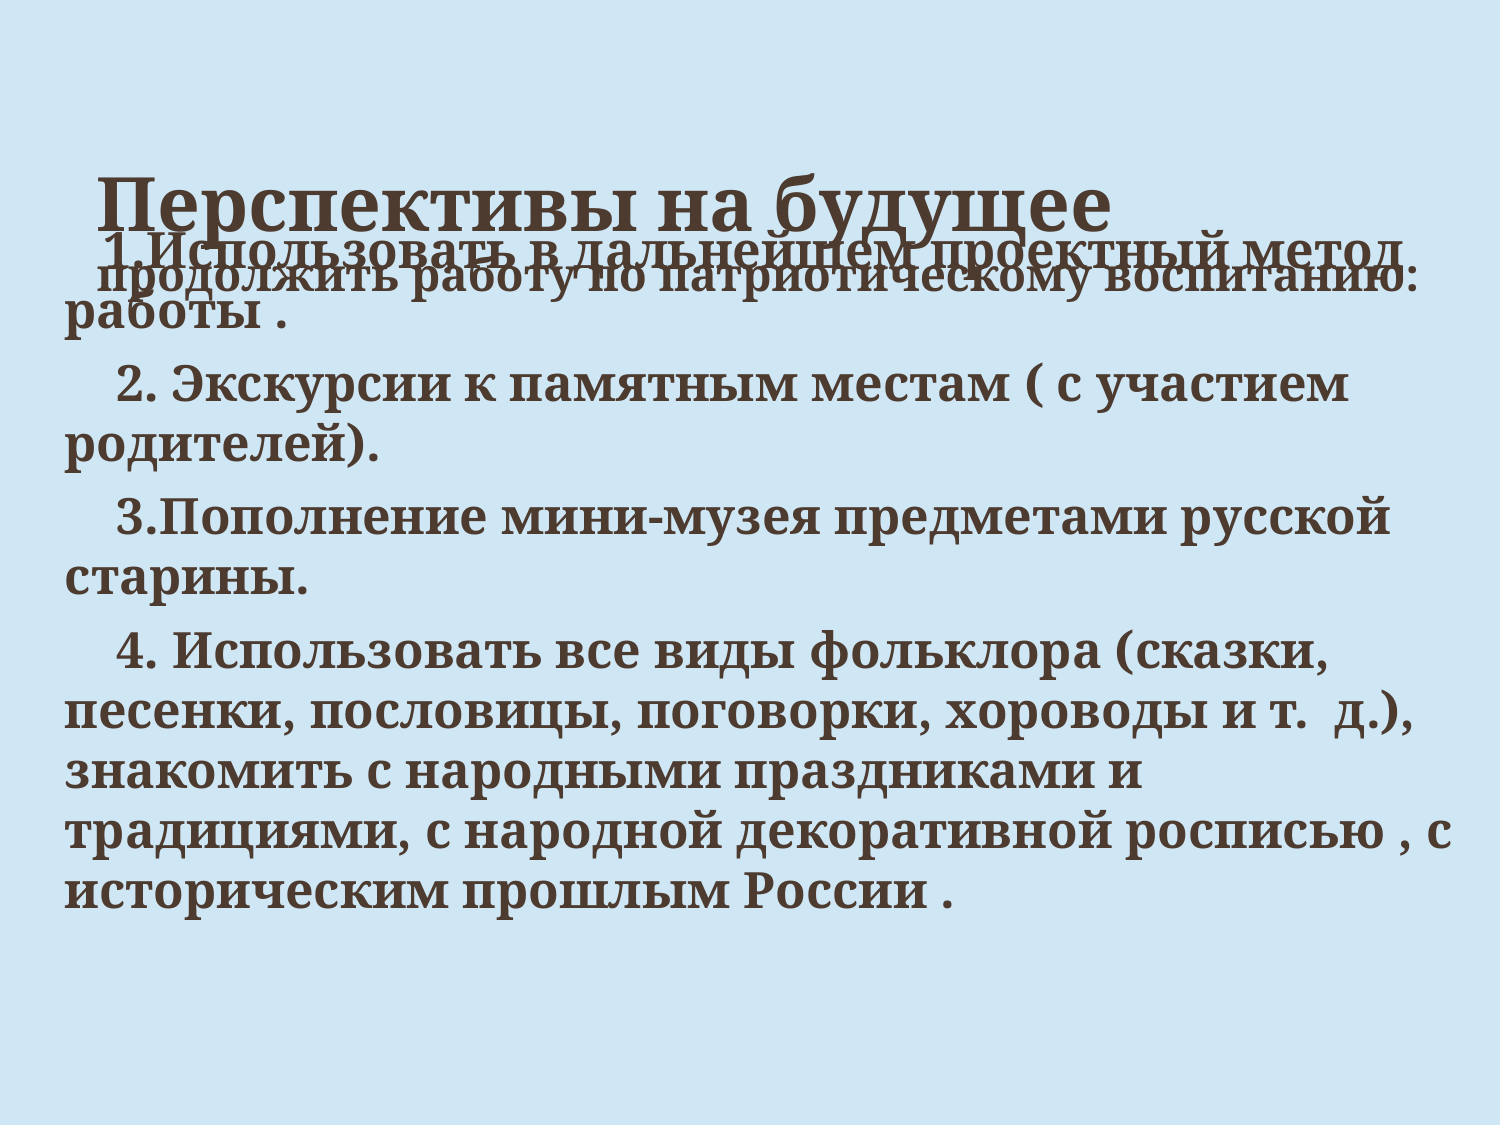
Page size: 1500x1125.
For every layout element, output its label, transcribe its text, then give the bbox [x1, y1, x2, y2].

title Перспективы на будущее продолжить работу по патриотическому воспитанию: [82, 58, 1475, 200]
list 1.Использовать в дальнейшем проектный метод работы . 2. Экскурсии к памятным местам ( с участием родителей). 3.Пополнение мини-музея предметами русской старины. 4. Использовать все виды фольклора (сказки, песенки, пословицы, поговорки, хороводы и т. д.), знакомить с народными праздниками и традициями, с народной декоративной росписью , с историческим прошлым России . [50, 210, 1475, 1079]
